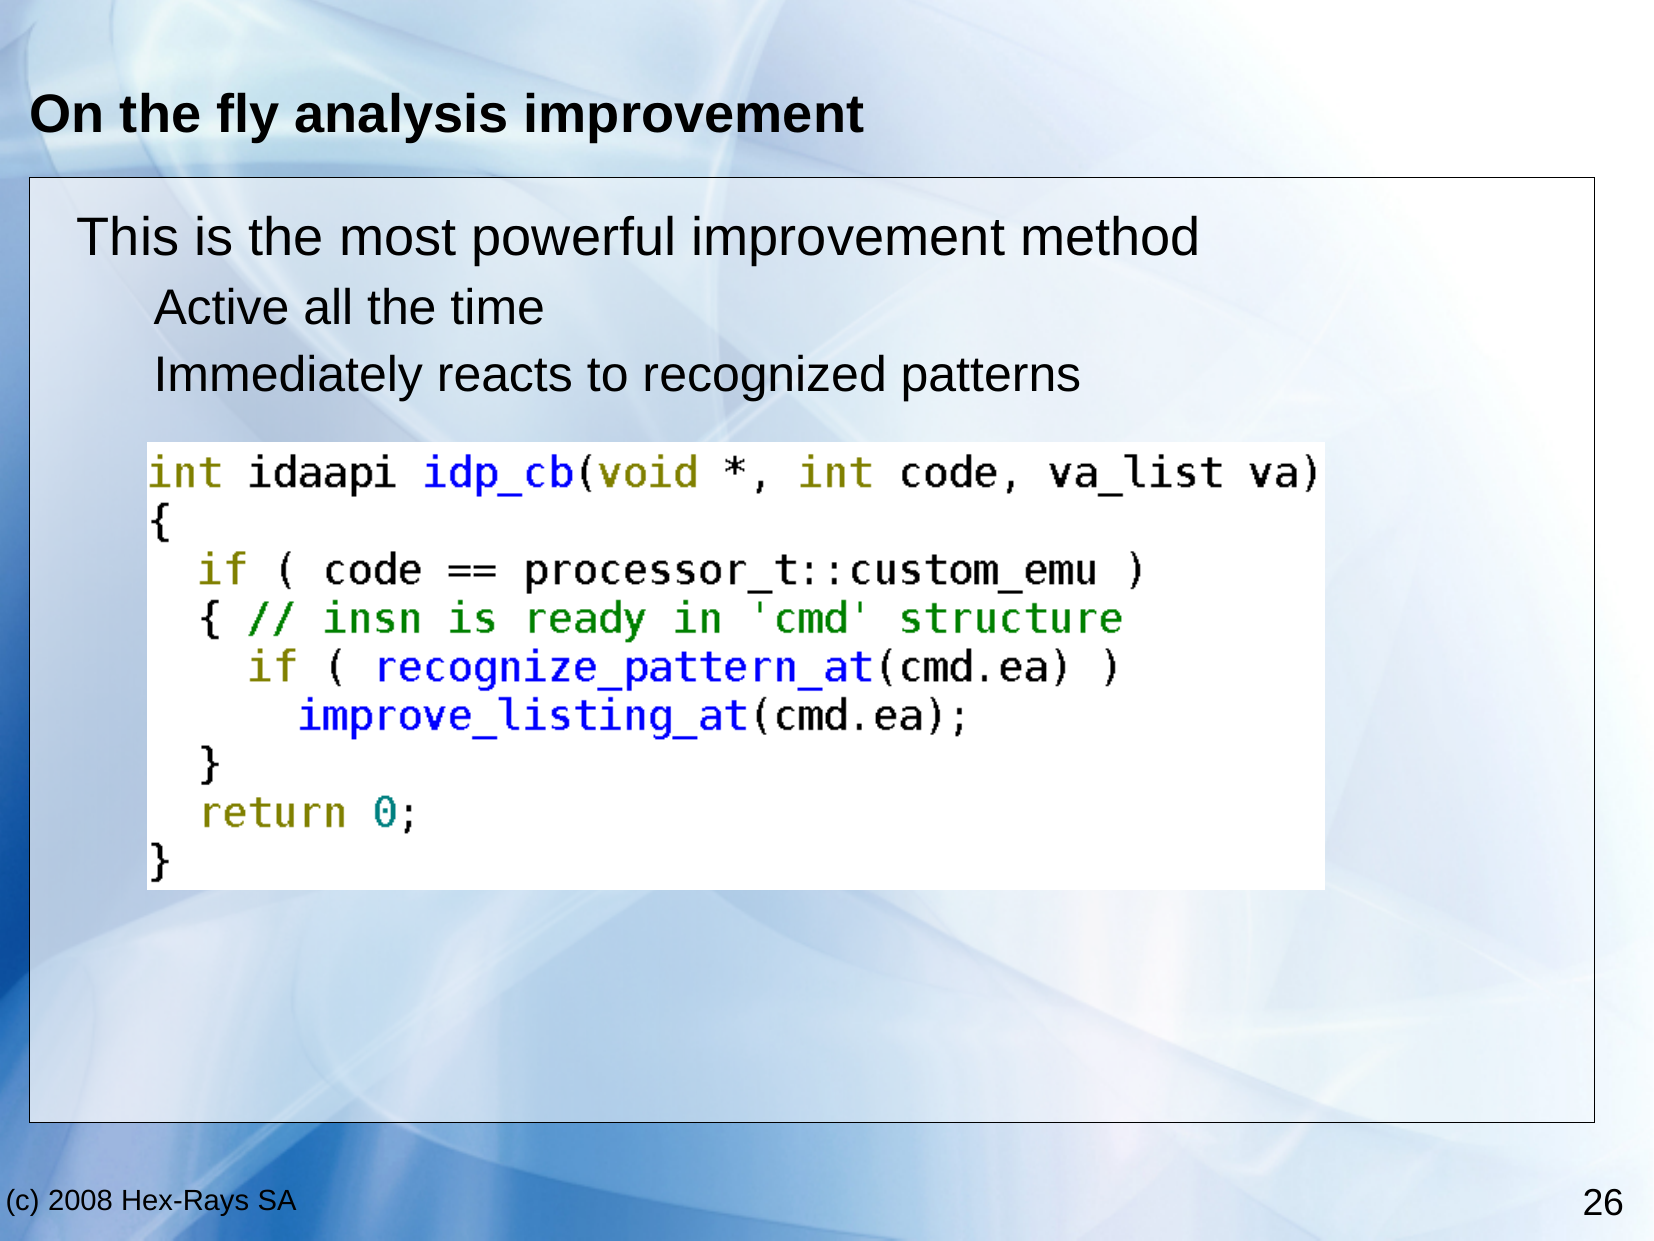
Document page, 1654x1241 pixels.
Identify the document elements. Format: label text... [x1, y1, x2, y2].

list This is the most powerful improvement method Active all the time Immediately reacts to recognized patterns [59, 206, 1536, 1123]
title On the fly analysis improvement [29, 49, 1506, 178]
picture [0, 0, 1654, 1241]
